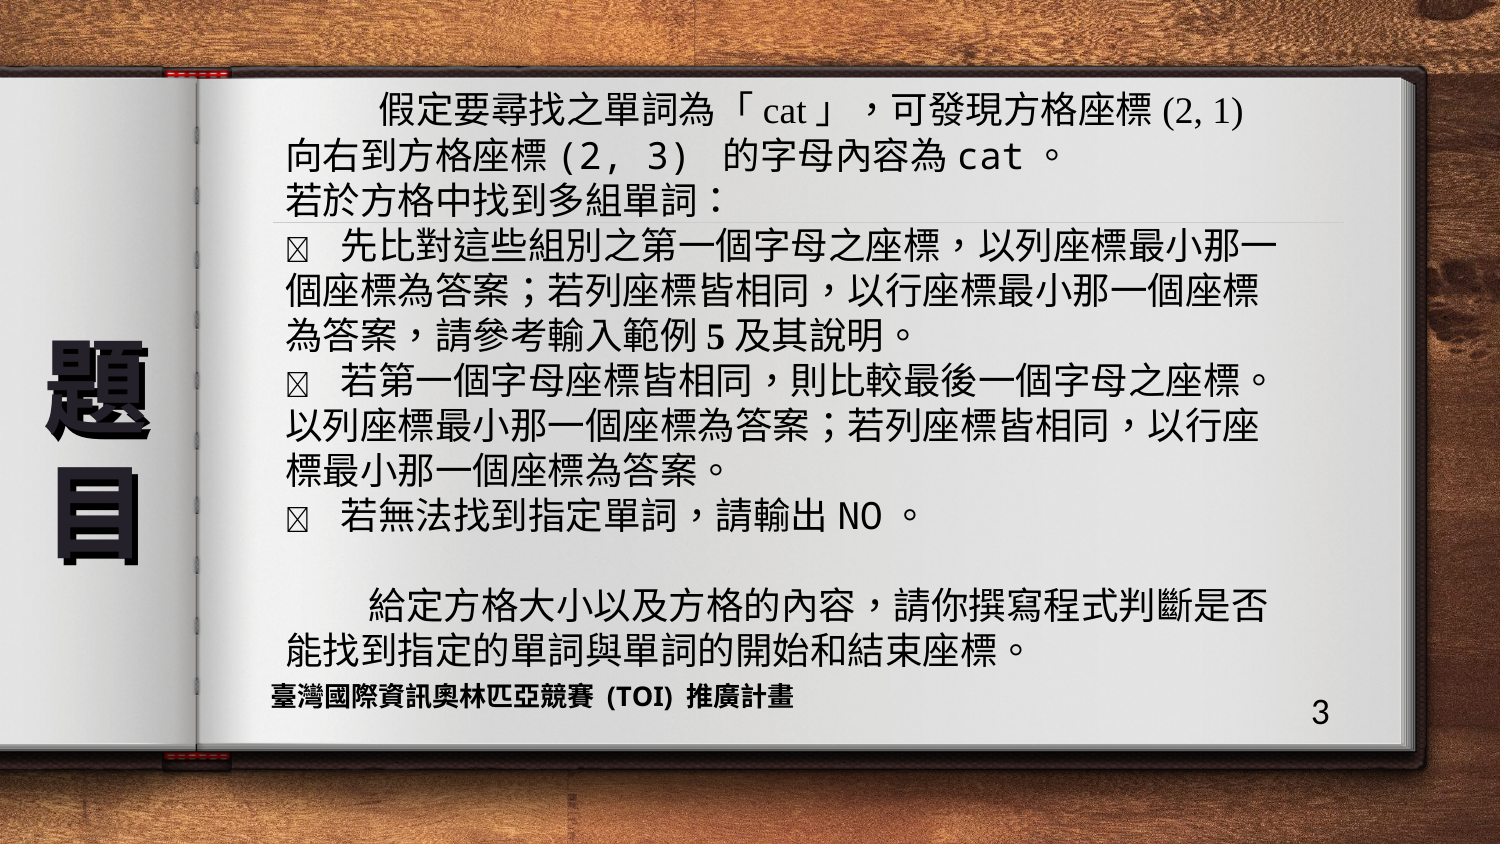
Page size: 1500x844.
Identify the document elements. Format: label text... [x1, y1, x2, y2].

title 題 目 [28, 306, 210, 552]
text_box 假定要尋找之單詞為「cat」，可發現方格座標(2, 1) 向右到方格座標(2, 3) 的字母內容為cat。 若於方格中找到多組單詞：  先比對這些組別之第一個字母之座標，以列座標最小那一個座標為答案；若列座標皆相同，以行座標最小那一個座標為答案，請參考輸入範例5及其說明。  若第一個字母座標皆相同，則比較最後一個字母之座標。以列座標最小那一個座標為答案；若列座標皆相同，以行座標最小那一個座標為答案。  若無法找到指定單詞，請輸出NO。 給定方格大小以及方格的內容，請你撰寫程式判斷是否能找到指定的單詞與單詞的開始和結束座標。 [270, 74, 1296, 681]
text_box [1295, 672, 1386, 737]
